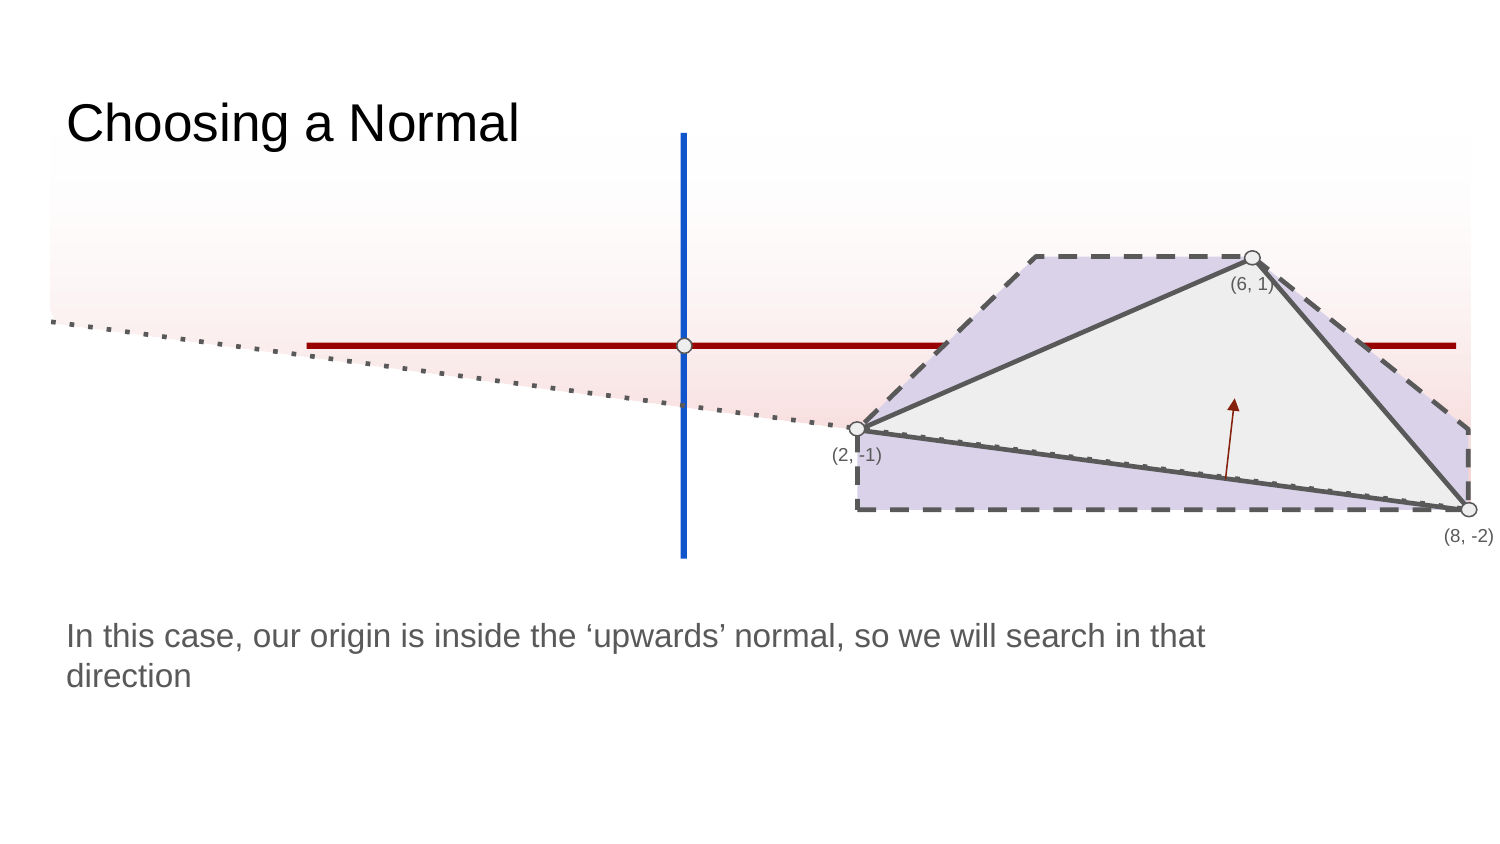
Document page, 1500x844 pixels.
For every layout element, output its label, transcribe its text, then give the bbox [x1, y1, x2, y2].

text_box In this case, our origin is inside the ‘upwards’ normal, so we will search in that direction [51, 599, 1264, 710]
text_box (6, 1) [1201, 264, 1303, 303]
text_box (2, -1) [806, 435, 908, 474]
title Choosing a Normal [51, 72, 1449, 167]
text_box [50, 119, 1477, 517]
text_box (8, -2) [1418, 515, 1500, 554]
